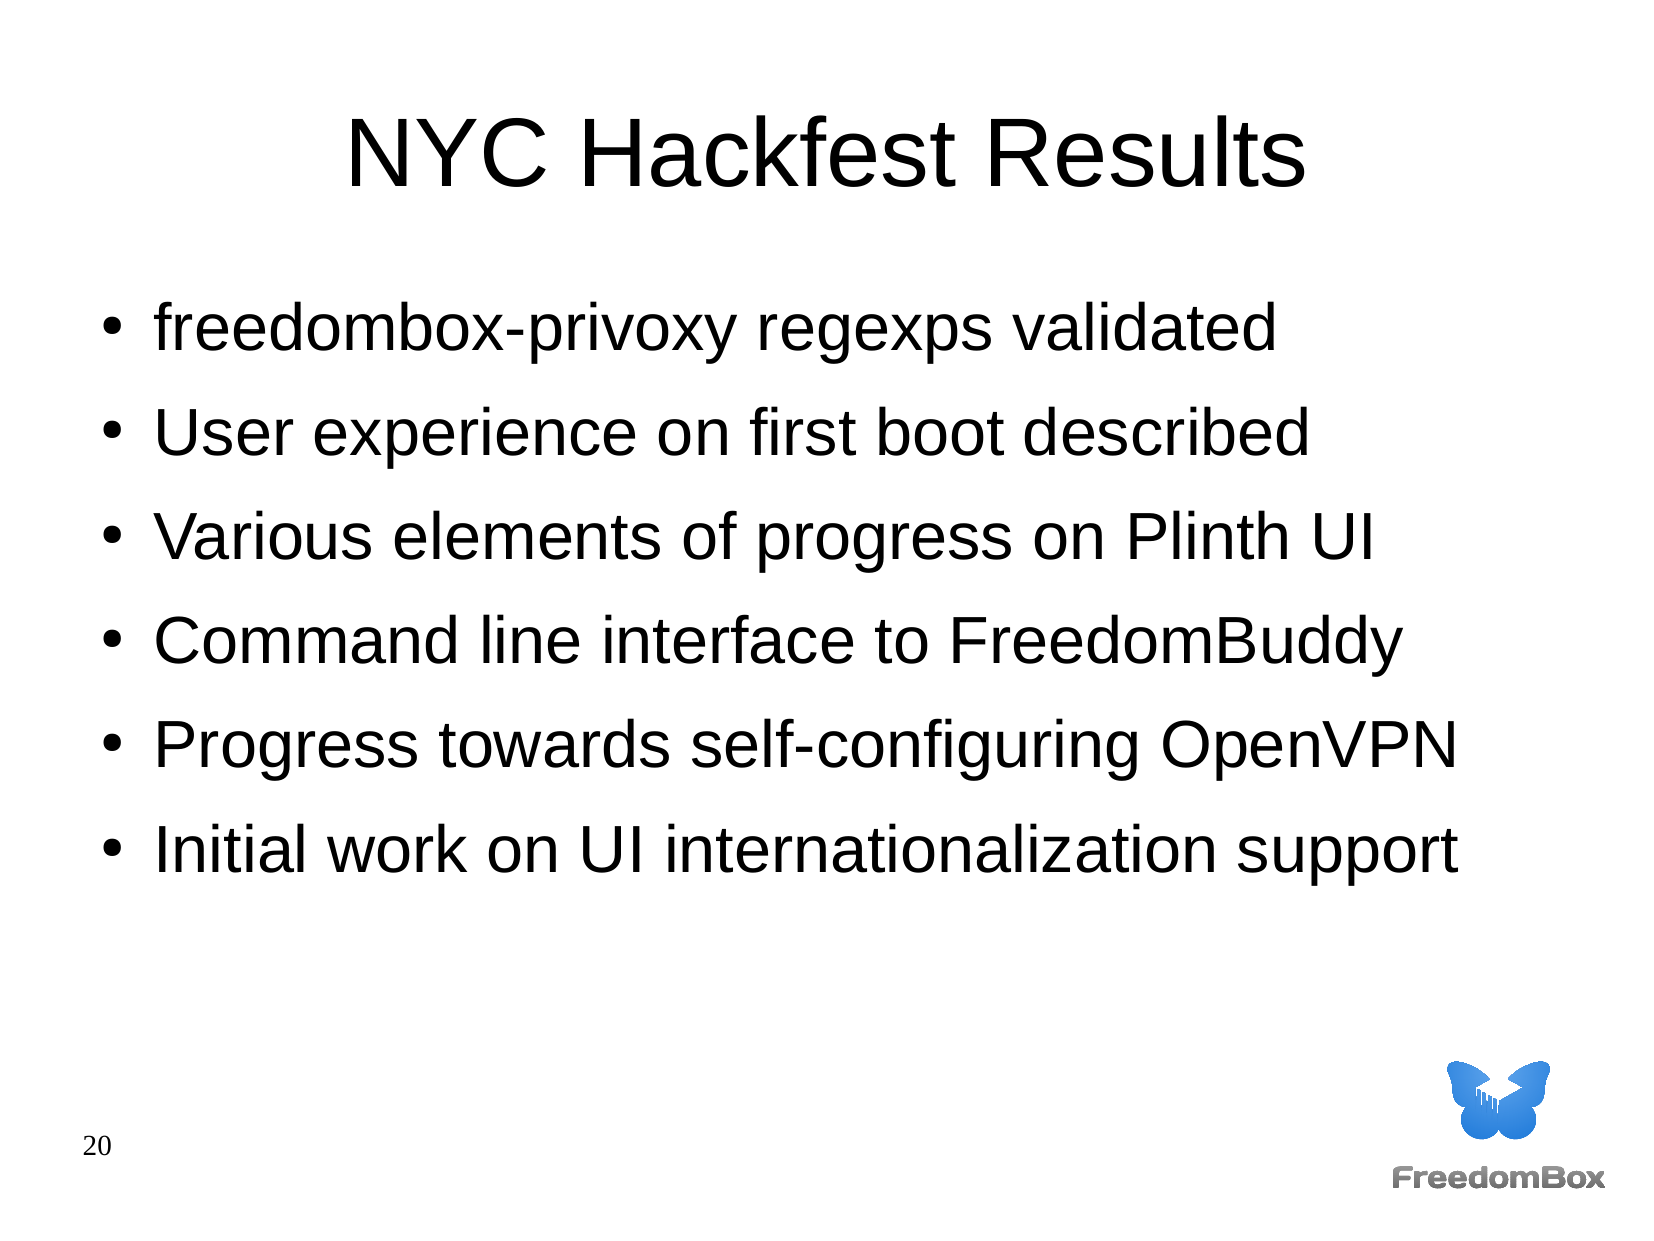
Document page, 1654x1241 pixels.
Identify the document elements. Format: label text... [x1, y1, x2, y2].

title NYC Hackfest Results [82, 49, 1571, 257]
list freedombox-privoxy regexps validated User experience on first boot described Various elements of progress on Plinth UI Command line interface to FreedomBuddy Progress towards self-configuring OpenVPN Initial work on UI internationalization support [82, 290, 1571, 1010]
